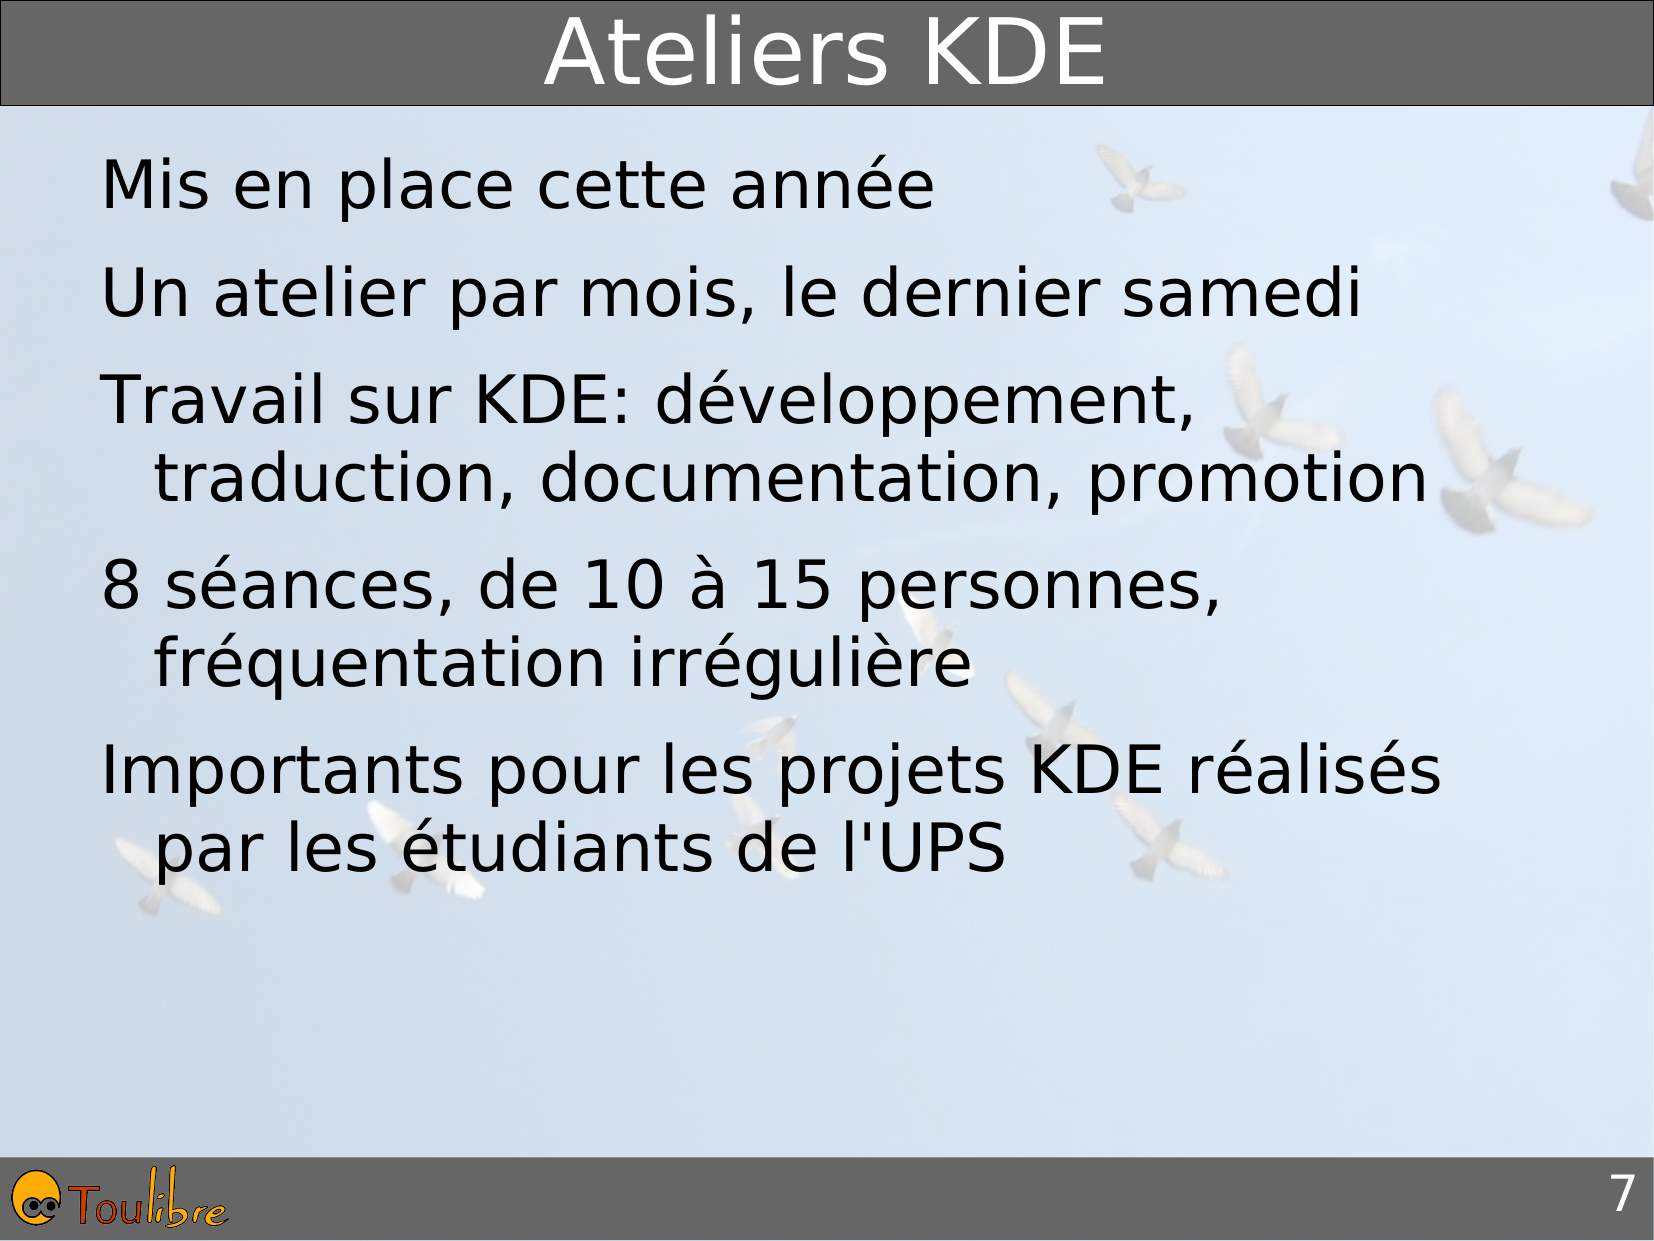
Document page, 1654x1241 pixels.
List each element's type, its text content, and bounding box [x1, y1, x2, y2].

picture [11, 1165, 229, 1228]
title Ateliers KDE [0, 0, 1654, 107]
list Mis en place cette année Un atelier par mois, le dernier samedi Travail sur KDE: développement, traduction, documentation, promotion 8 séances, de 10 à 15 personnes, fréquentation irrégulière Importants pour les projets KDE réalisés par les étudiants de l'UPS [82, 146, 1571, 1094]
